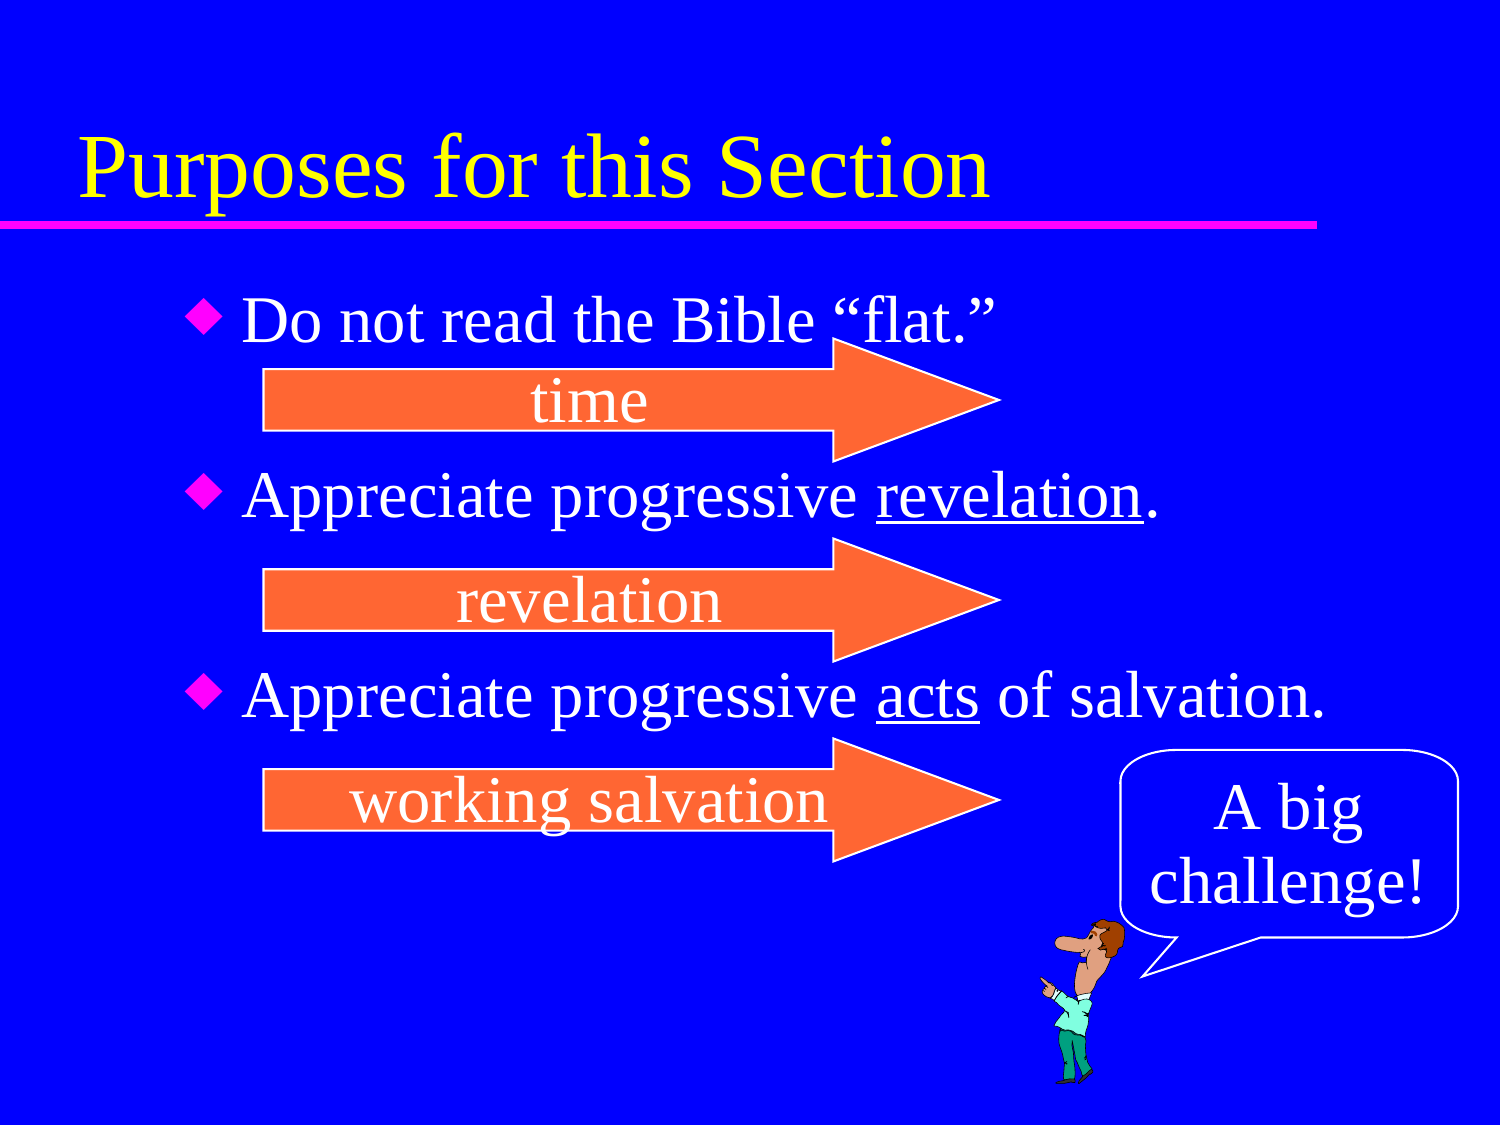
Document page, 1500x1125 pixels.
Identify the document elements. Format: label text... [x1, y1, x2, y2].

list Do not read the Bible “flat.” [169, 274, 1438, 388]
text_box Appreciate progressive acts of salvation. [169, 649, 1438, 750]
text_box time [263, 338, 999, 450]
title Purposes for this Section [62, 43, 1338, 225]
chart [1039, 918, 1126, 1085]
text_box revelation [263, 538, 999, 649]
text_box A big challenge! [1120, 749, 1459, 977]
text_box working salvation [263, 738, 999, 862]
text_box Appreciate progressive revelation. [169, 450, 1438, 538]
